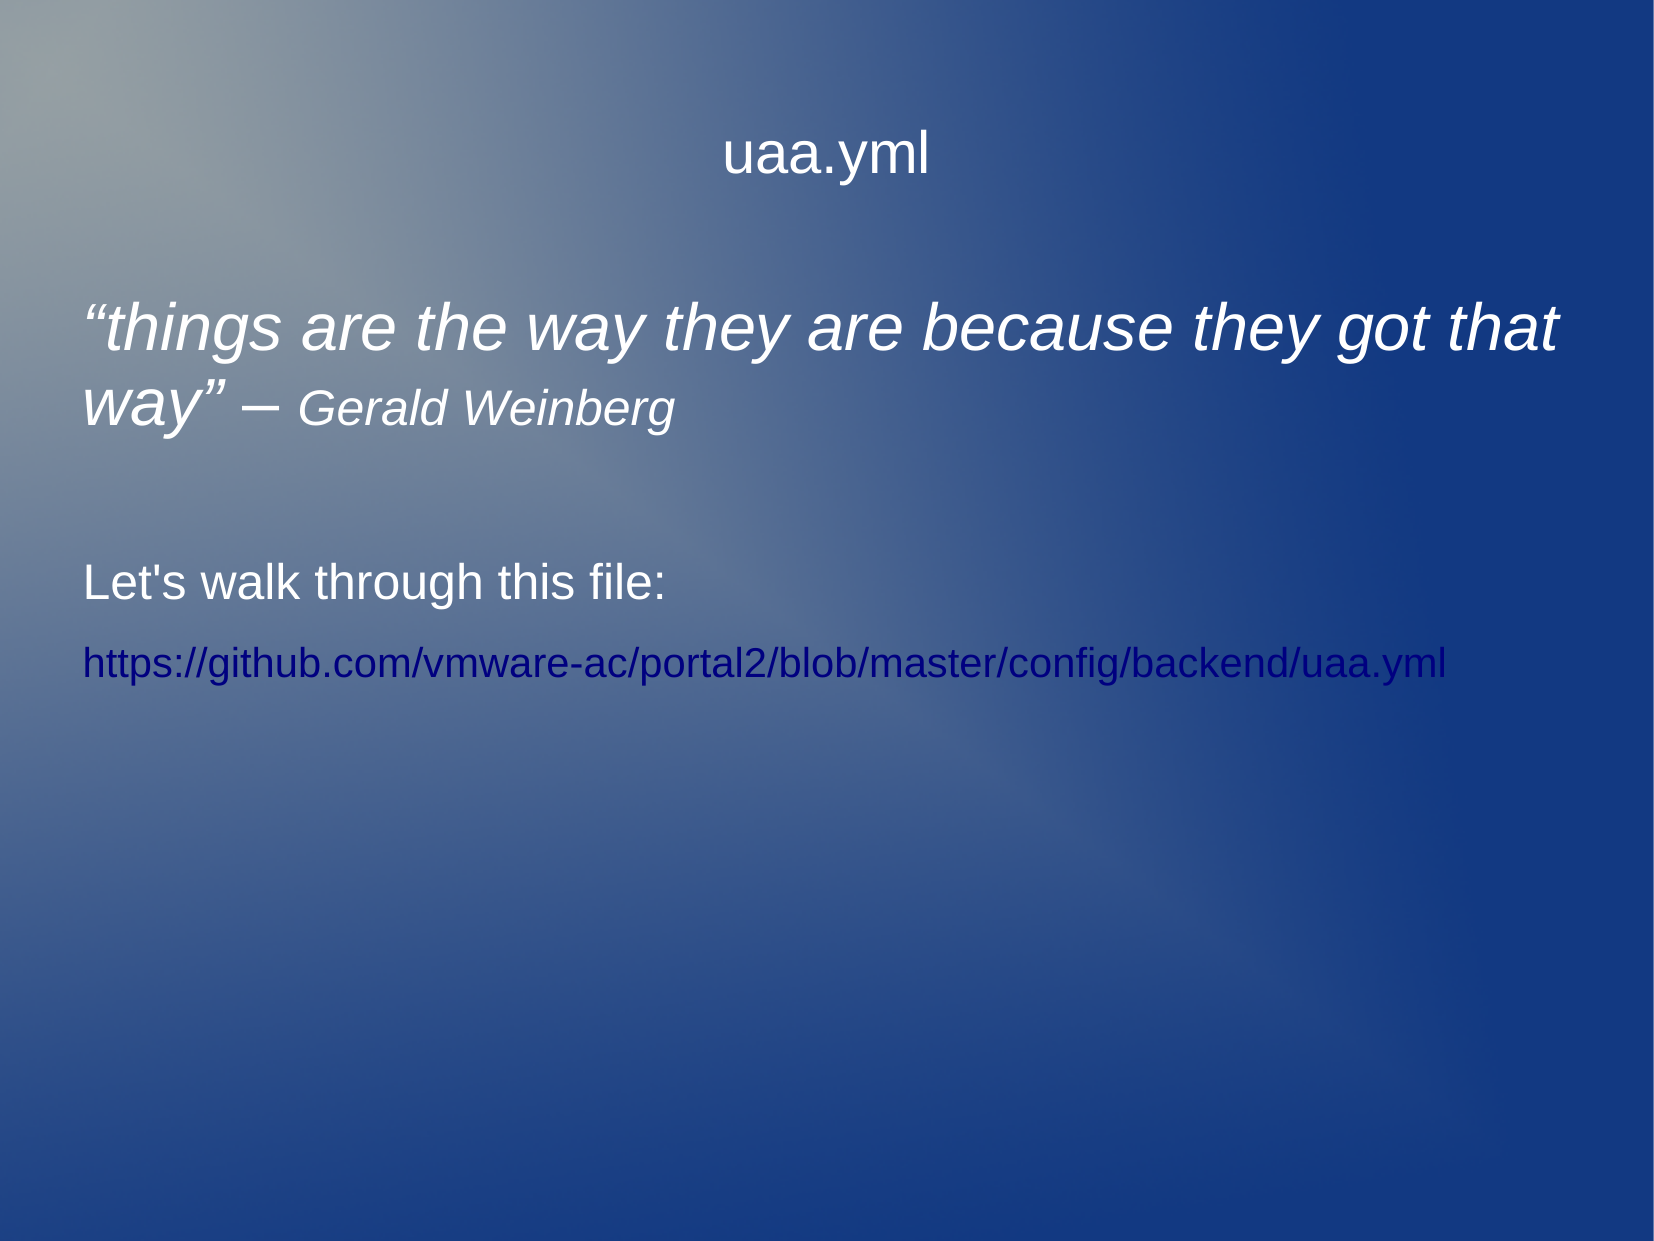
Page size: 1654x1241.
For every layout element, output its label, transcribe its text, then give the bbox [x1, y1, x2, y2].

picture [0, 0, 1654, 1241]
title uaa.yml [82, 49, 1571, 257]
list “things are the way they are because they got that way” – Gerald Weinberg Let's walk through this file: https://github.com/vmware-ac/portal2/blob/master/config/backend/uaa.yml [82, 290, 1571, 1010]
